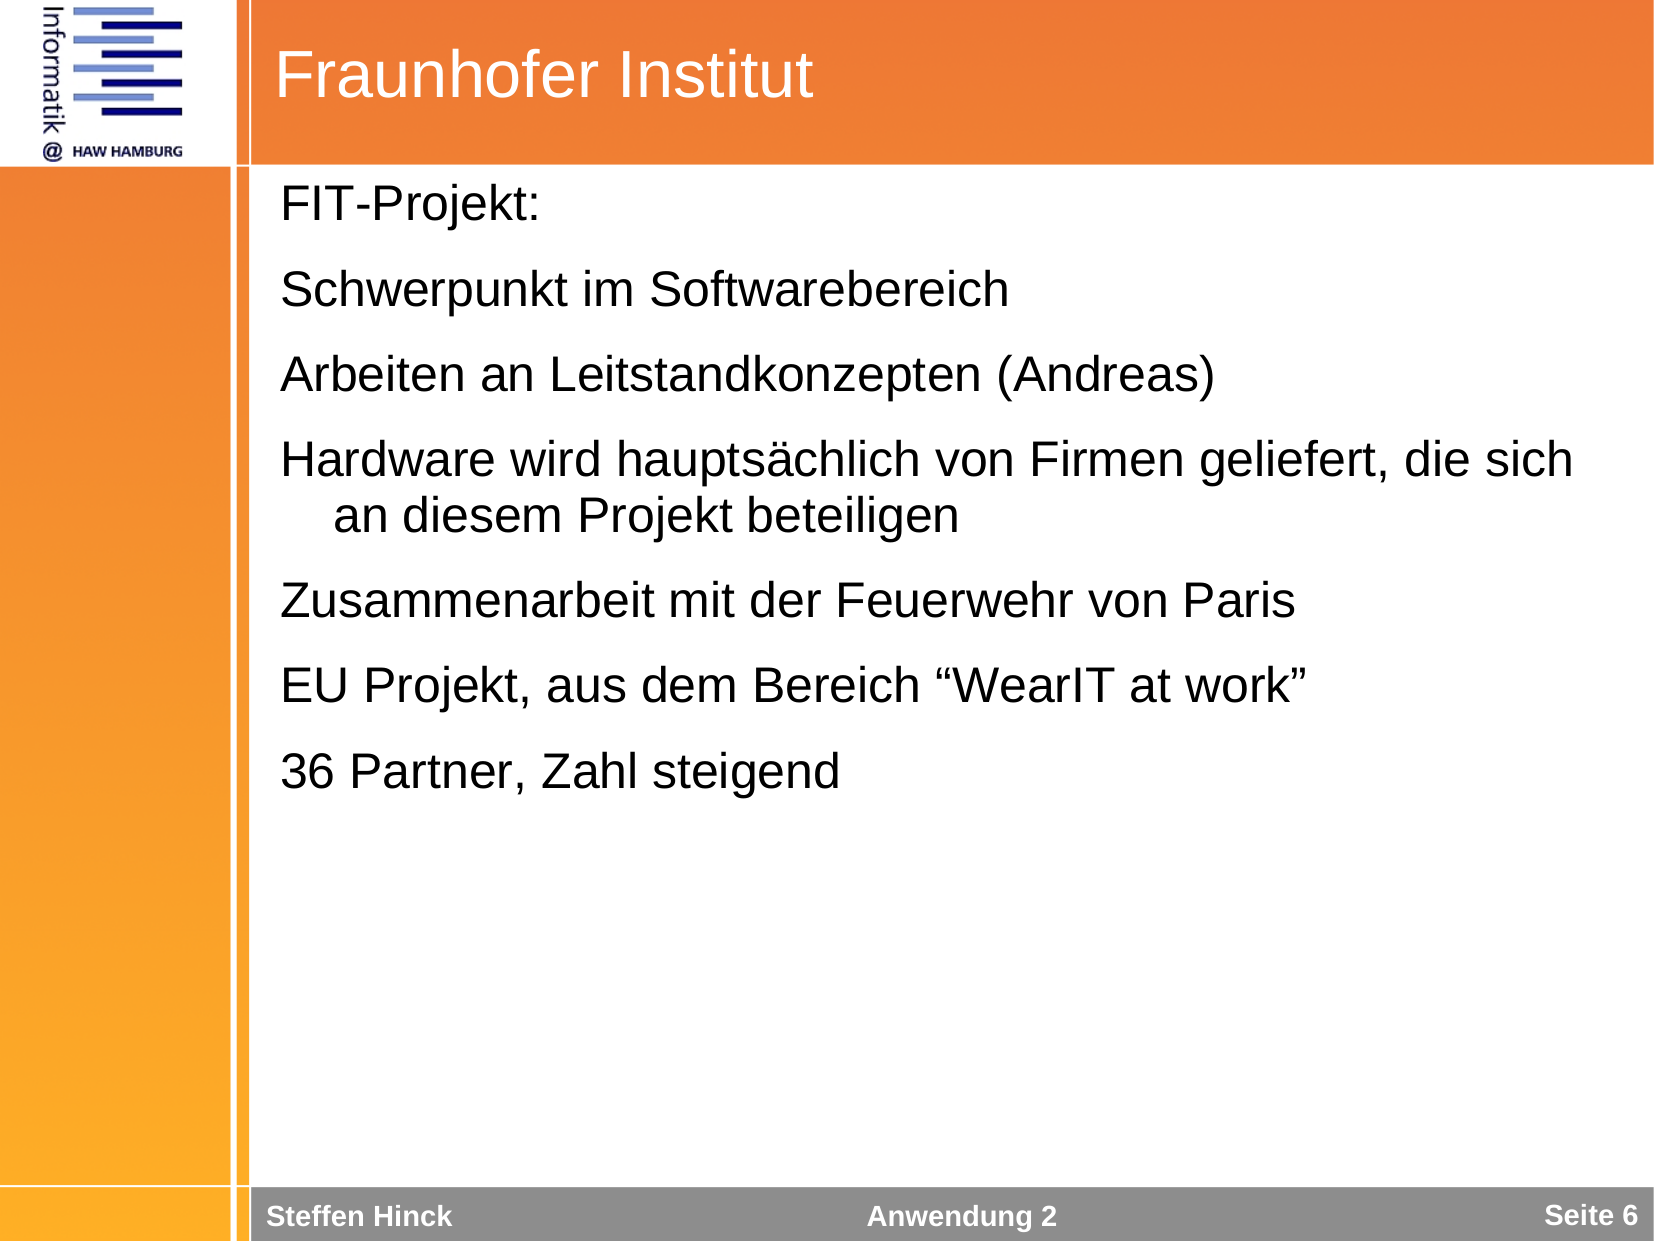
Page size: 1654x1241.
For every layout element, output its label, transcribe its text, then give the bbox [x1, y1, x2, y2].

picture [43, 5, 186, 162]
picture [0, 0, 1654, 1241]
title Fraunhofer Institut [274, 11, 1651, 137]
list FIT-Projekt: Schwerpunkt im Softwarebereich Arbeiten an Leitstandkonzepten (Andreas) Hardware wird hauptsächlich von Firmen geliefert, die sich an diesem Projekt beteiligen Zusammenarbeit mit der Feuerwehr von Paris EU Projekt, aus dem Bereich “WearIT at work” 36 Partner, Zahl steigend [262, 175, 1639, 1163]
